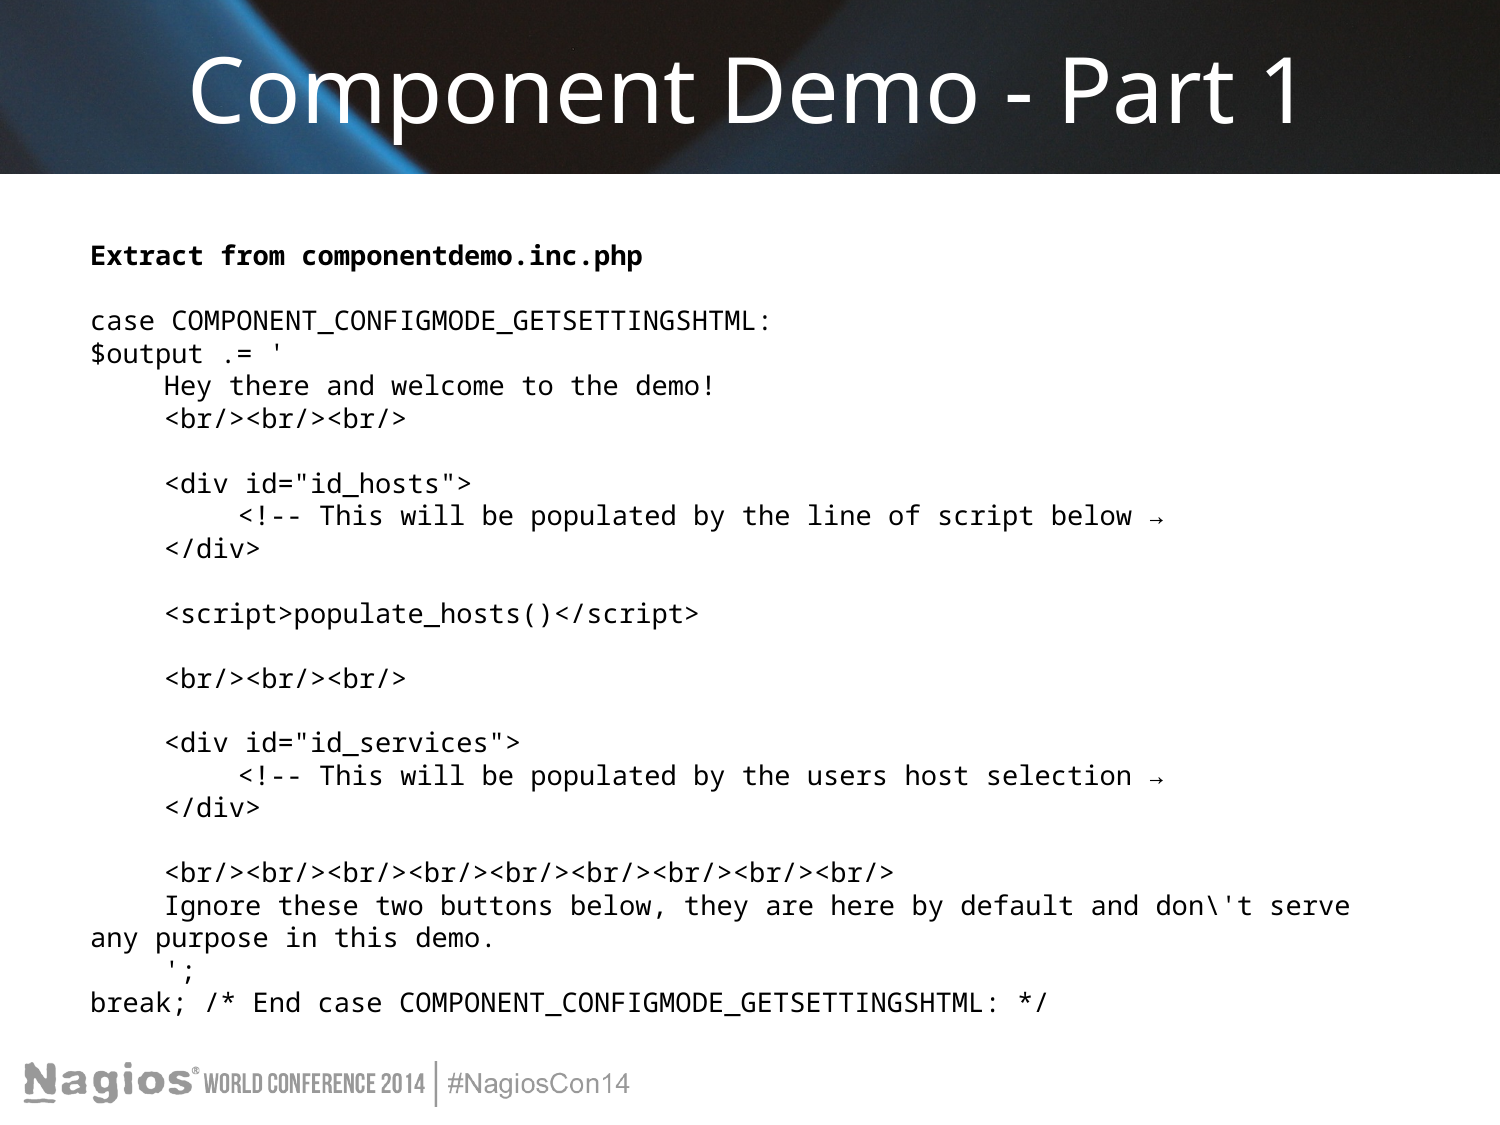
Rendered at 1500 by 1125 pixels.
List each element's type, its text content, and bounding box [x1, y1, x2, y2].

title Component Demo - Part 1 [0, 0, 1500, 174]
picture [12, 1040, 638, 1125]
list Extract from componentdemo.inc.php case COMPONENT_CONFIGMODE_GETSETTINGSHTML: $output .= ' Hey there and welcome to the demo! <br/><br/><br/> <div id="id_hosts"> <!-- This will be populated by the line of script below → </div> <script>populate_hosts()</script> <br/><br/><br/> <div id="id_services"> <!-- This will be populated by the users host selection → </div> <br/><br/><br/><br/><br/><br/><br/><br/><br/> Ignore these two buttons below, they are here by default and don\'t serve any purpose in this demo. '; break; /* End case COMPONENT_CONFIGMODE_GETSETTINGSHTML: */ [75, 231, 1426, 1016]
